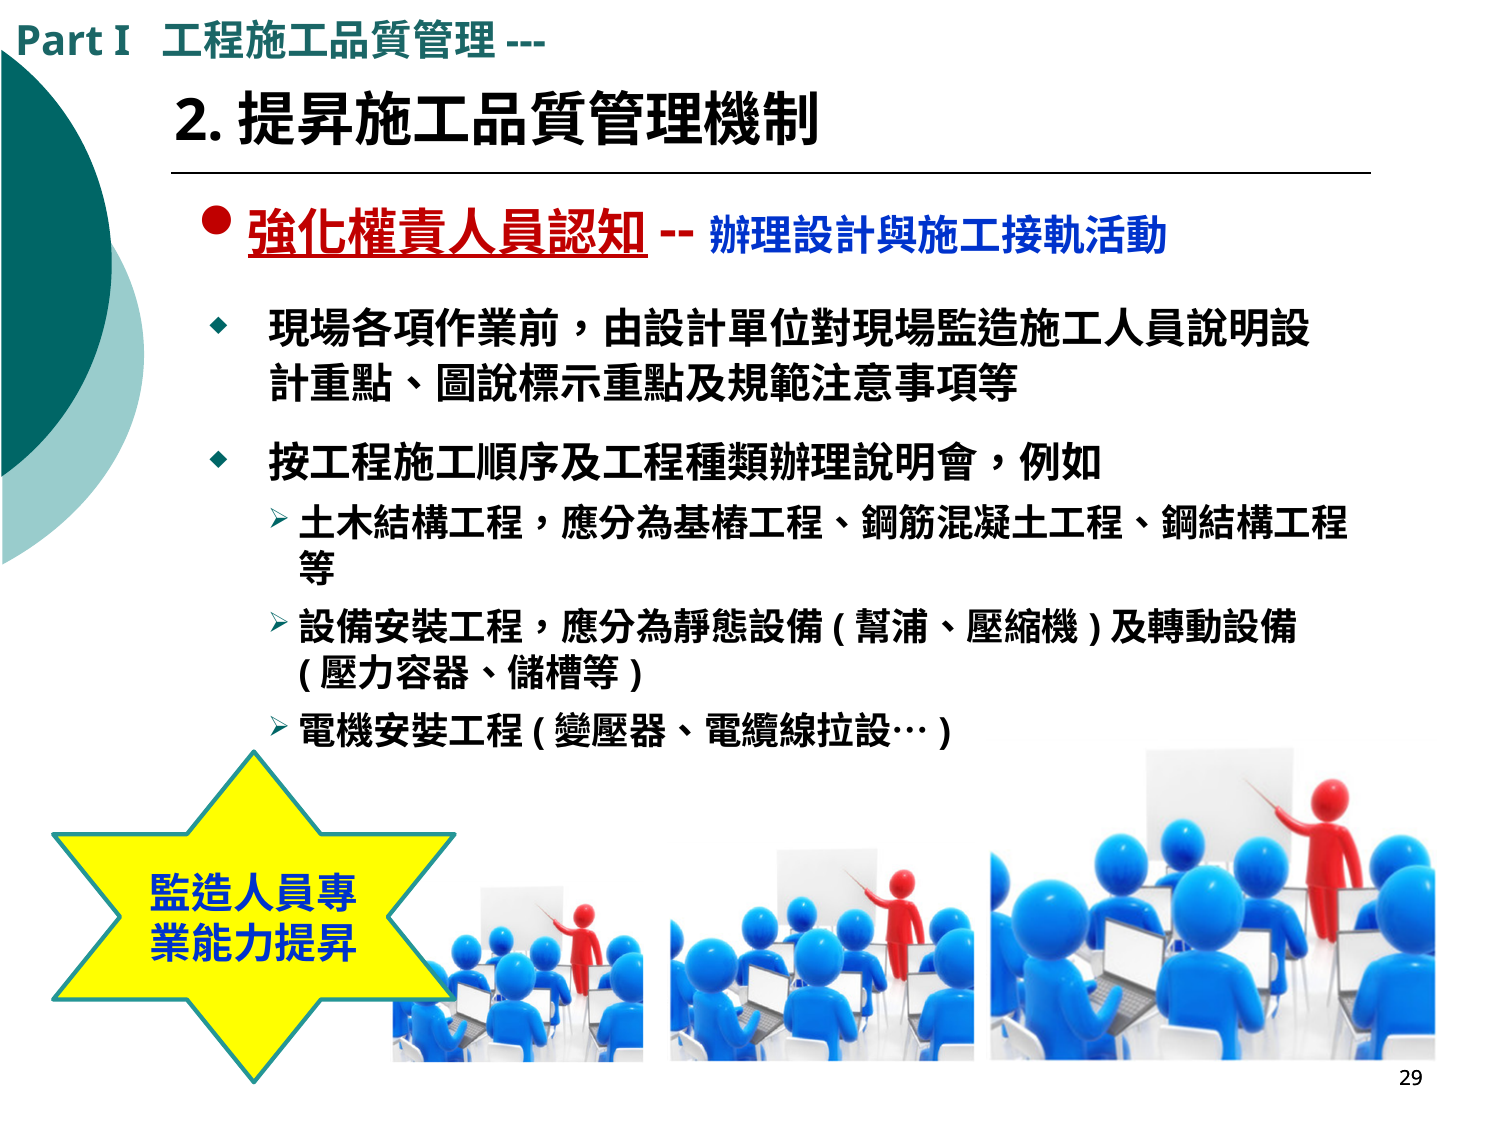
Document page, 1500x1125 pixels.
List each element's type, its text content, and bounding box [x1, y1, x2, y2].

picture [986, 739, 1437, 1062]
text_box 監造人員專業能力提昇 [53, 751, 455, 1083]
text_box 現場各項作業前，由設計單位對現場監造施工人員說明設計重點、圖說標示重點及規範注意事項等 按工程施工順序及工程種類辦理說明會，例如 土木結構工程，應分為基樁工程、鋼筋混凝土工程、鋼結構工程等 設備安裝工程，應分為靜態設備(幫浦、壓縮機)及轉動設備(壓力容器、儲槽等) 電機安娤工程(變壓器、電纜線拉設…) [194, 290, 1365, 760]
picture [390, 881, 644, 1063]
text_box 2.提昇施工品質管理機制 [159, 66, 1376, 169]
text_box 強化權責人員認知--辦理設計與施工接軌活動 [183, 184, 1223, 270]
text_box Part I 工程施工品質管理--- [0, 0, 597, 79]
picture [667, 842, 975, 1063]
